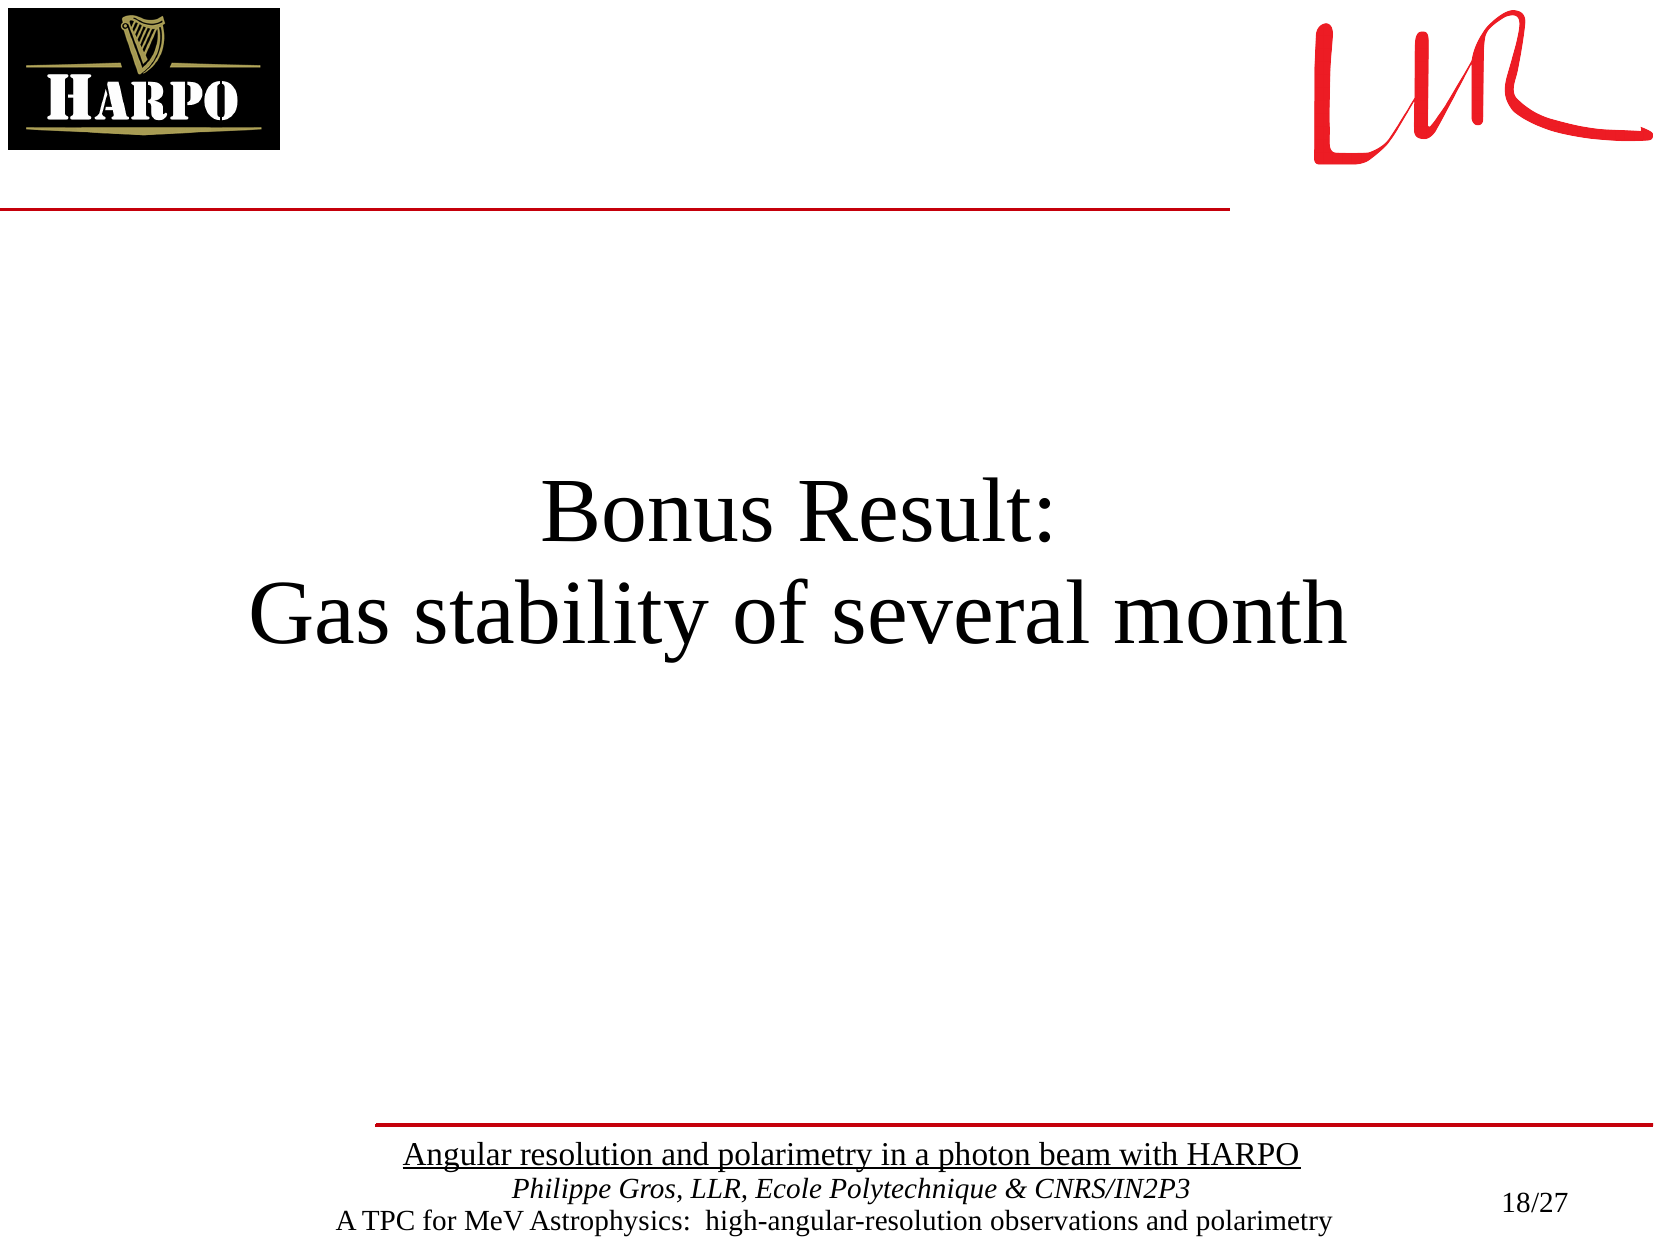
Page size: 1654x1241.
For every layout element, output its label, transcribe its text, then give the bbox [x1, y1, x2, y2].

picture [8, 8, 209, 150]
title Bonus Result: Gas stability of several month [209, 0, 1390, 1124]
picture [1390, 10, 1653, 165]
